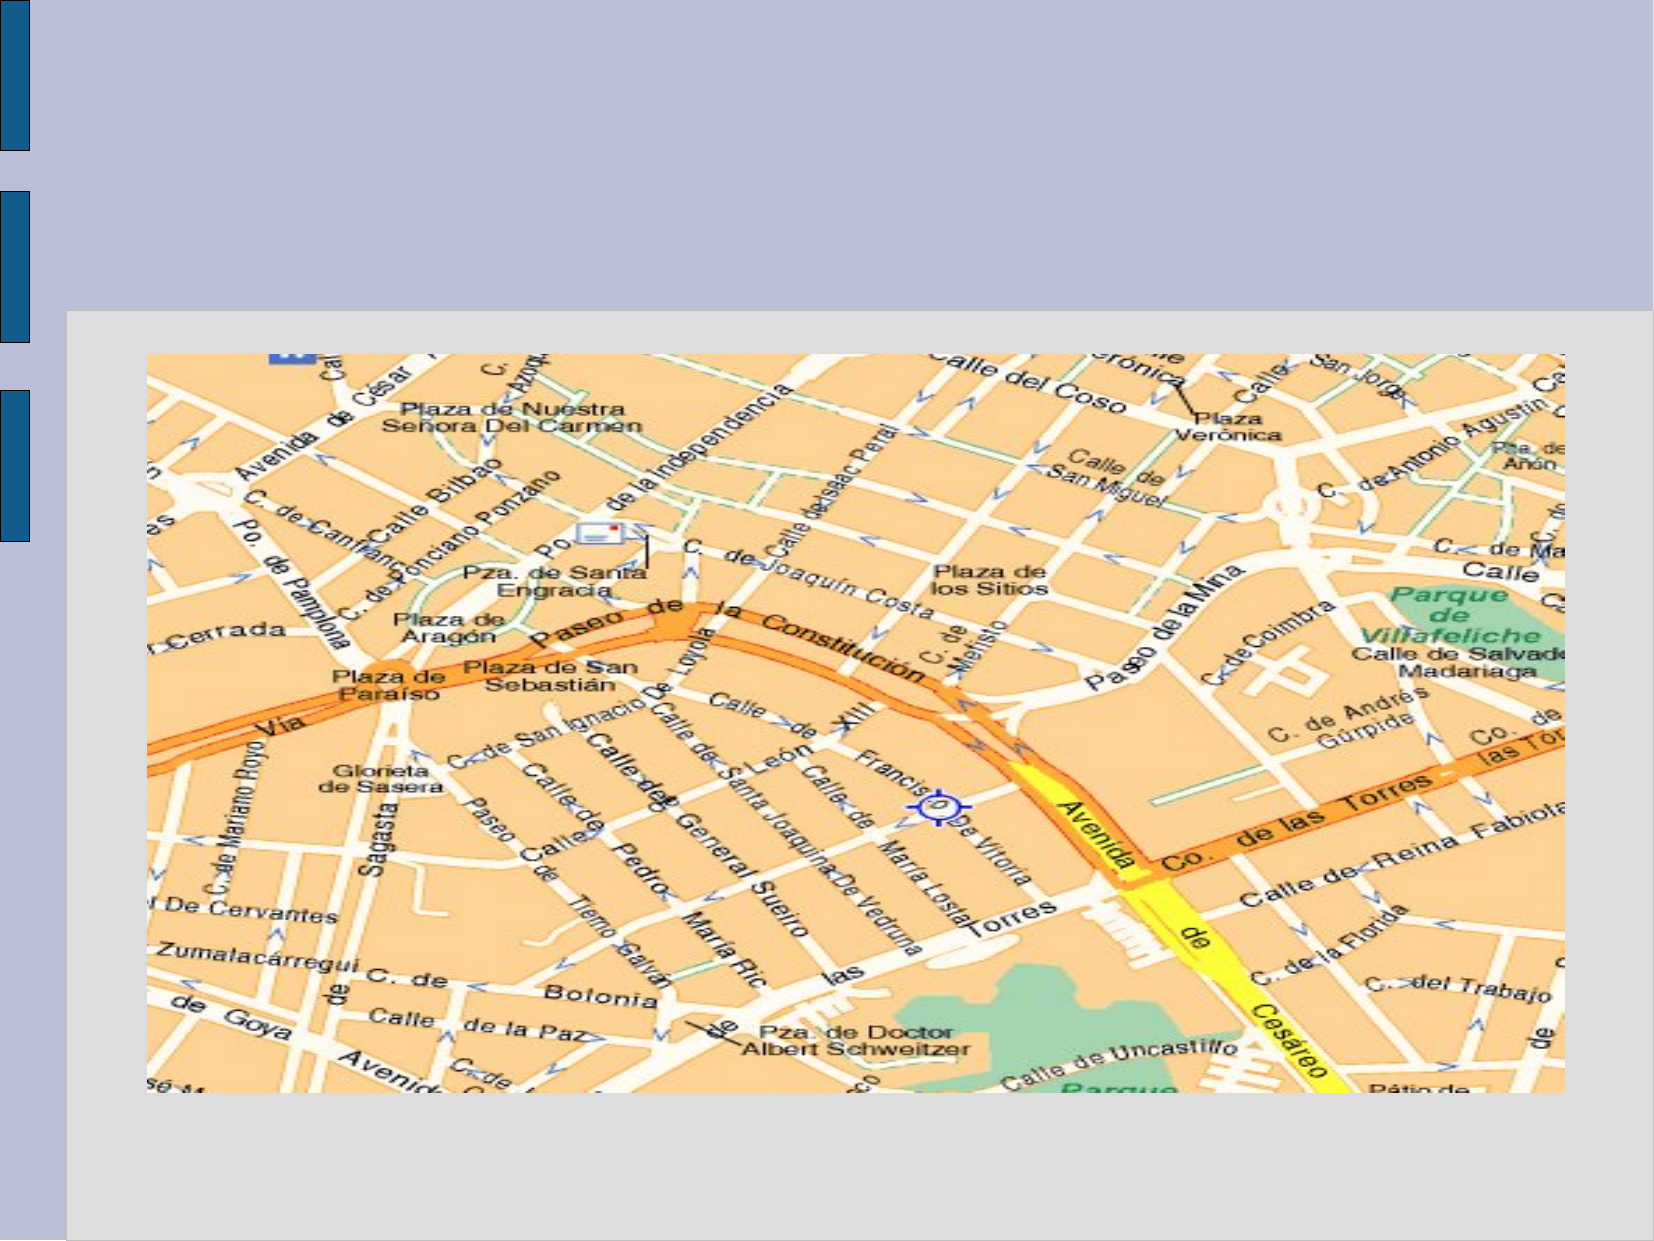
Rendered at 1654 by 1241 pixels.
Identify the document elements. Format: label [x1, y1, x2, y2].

picture [147, 354, 1565, 1093]
